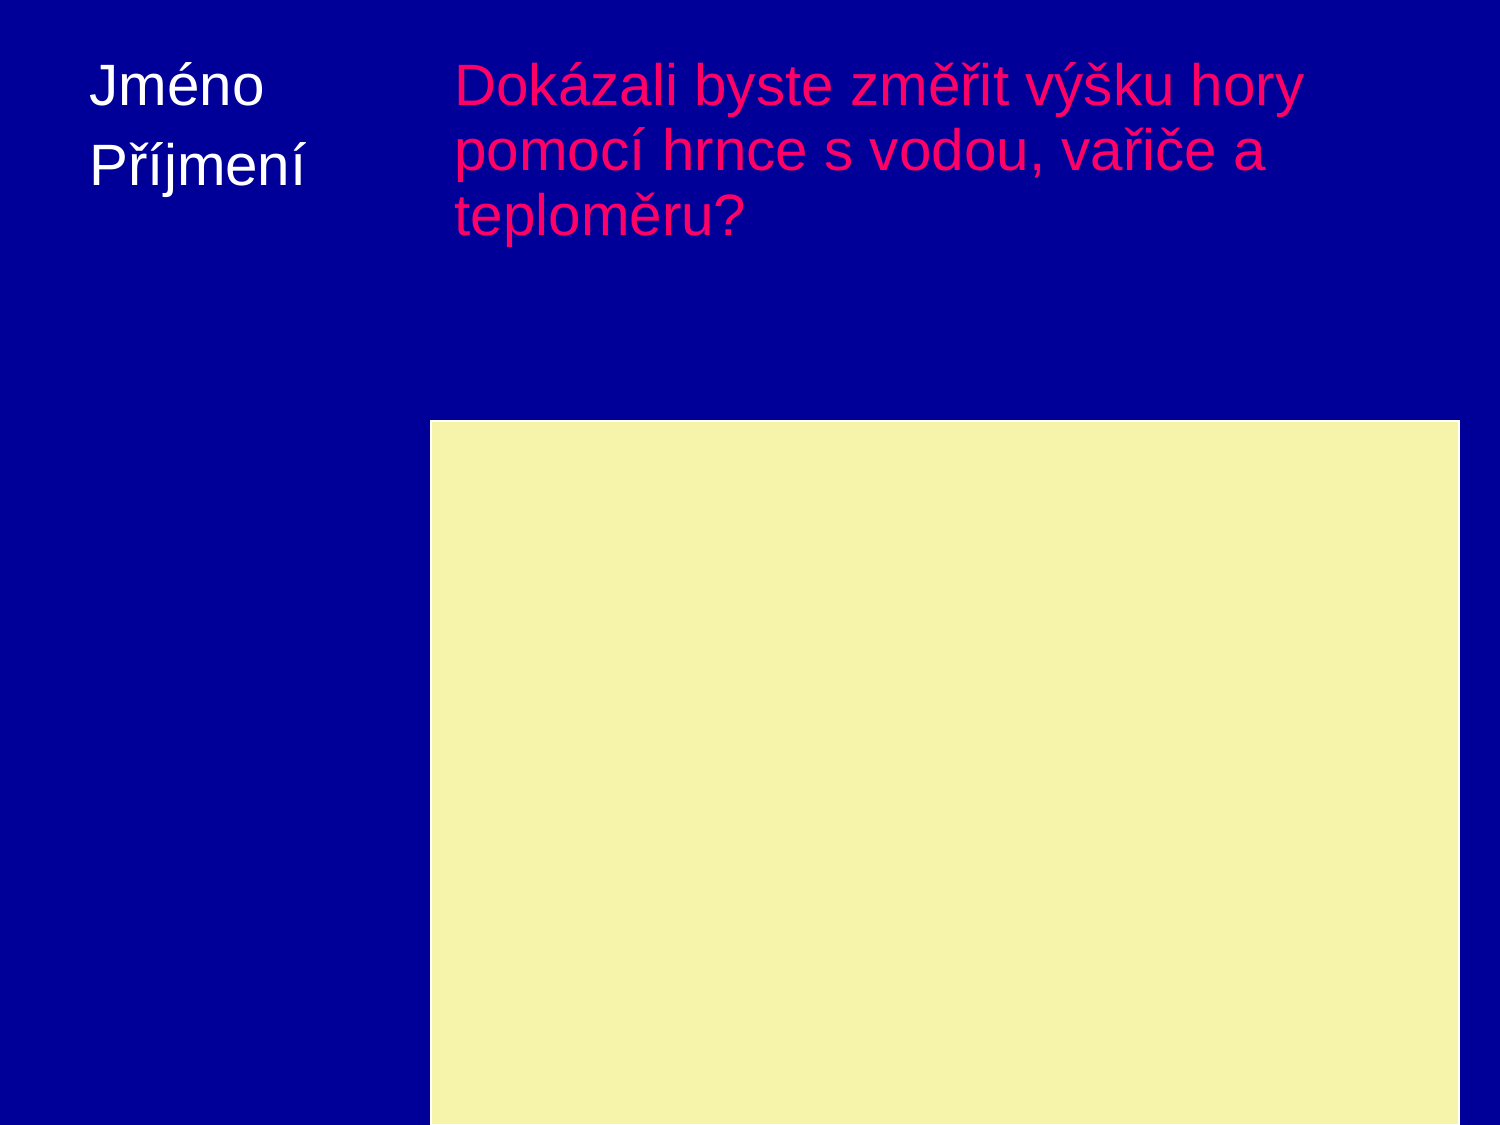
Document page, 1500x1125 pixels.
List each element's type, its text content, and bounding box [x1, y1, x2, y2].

text_box Jméno Příjmení [75, 45, 440, 525]
text_box Dokázali byste změřit výšku hory pomocí hrnce s vodou, vařiče a teploměru? [440, 45, 1459, 420]
text_box [430, 420, 1459, 1125]
